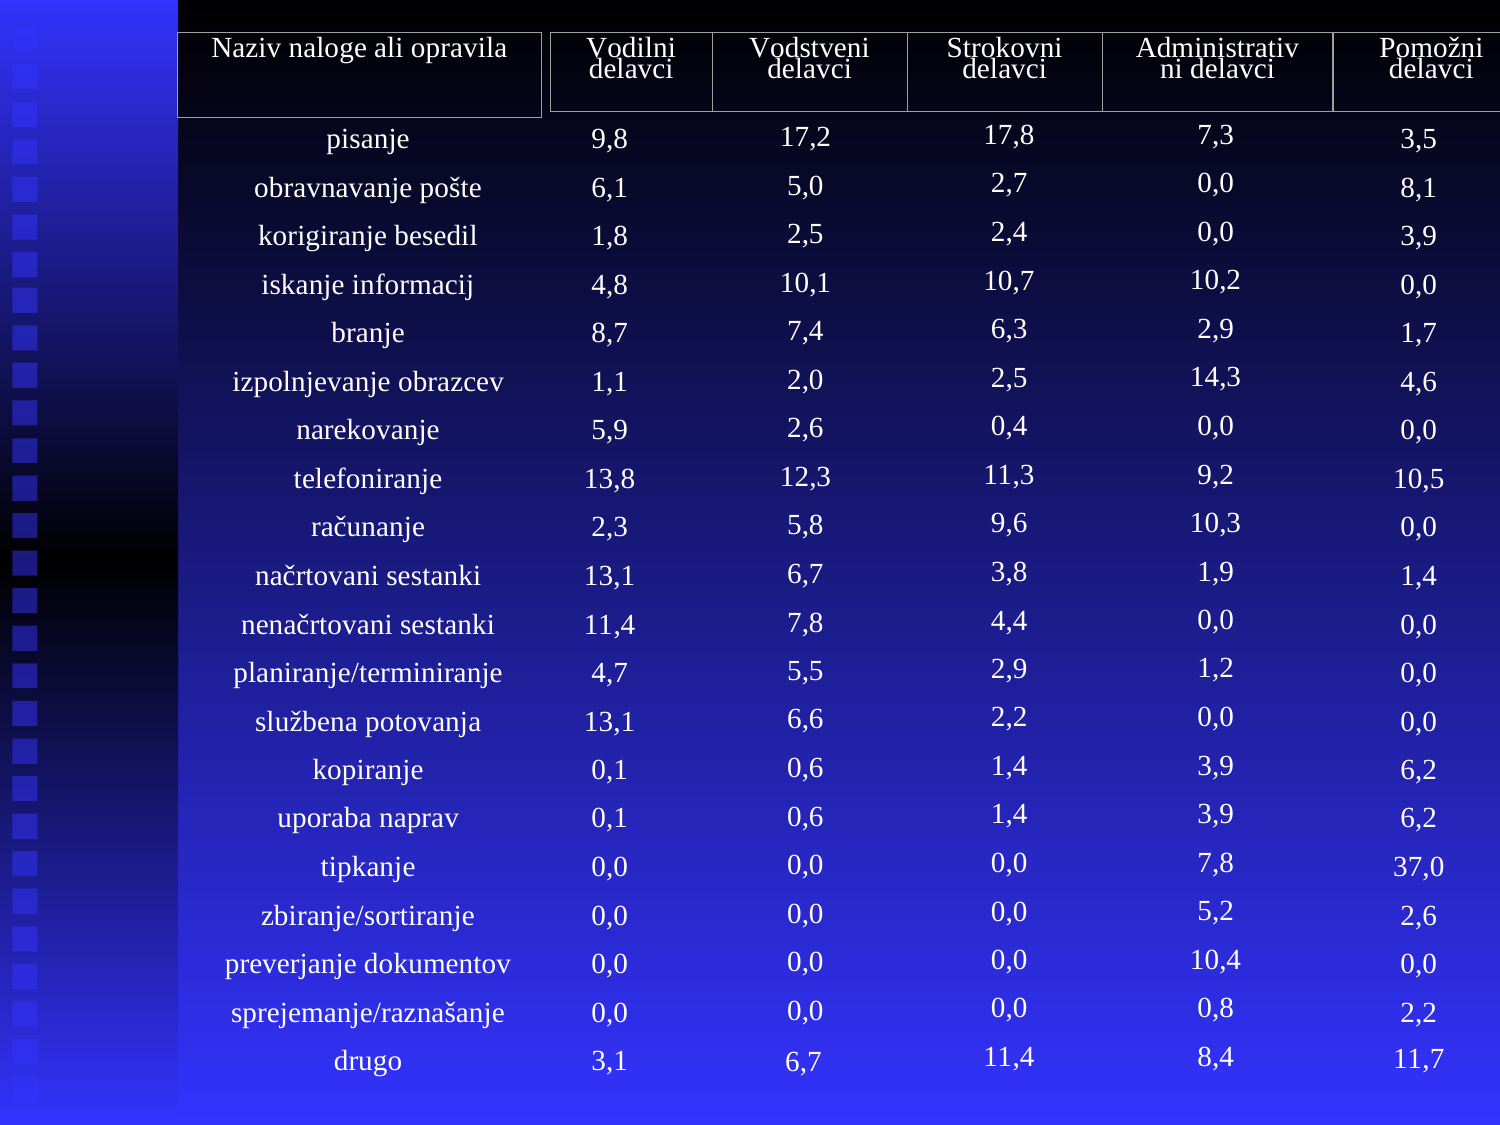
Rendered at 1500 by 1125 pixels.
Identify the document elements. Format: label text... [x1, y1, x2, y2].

text_box računanje [191, 512, 545, 560]
text_box 1,4 [927, 751, 1091, 799]
text_box 2,9 [927, 653, 1091, 702]
text_box izpolnjevanje obrazcev [191, 366, 545, 415]
text_box tipkanje [191, 852, 545, 900]
text_box 0,0 [927, 896, 1091, 945]
text_box 10,1 [724, 267, 887, 316]
text_box 2,6 [1337, 900, 1500, 949]
text_box Strokovni delavci [923, 33, 1087, 111]
text_box 0,0 [1097, 410, 1335, 459]
text_box korigiranje besedil [191, 221, 545, 269]
text_box 1,1 [545, 366, 675, 415]
text_box 17,8 [927, 120, 1091, 168]
text_box 6,1 [545, 172, 675, 221]
text_box 6,6 [724, 704, 887, 753]
text_box 11,4 [545, 609, 675, 657]
text_box 3,9 [1097, 799, 1335, 847]
text_box 14,3 [1097, 362, 1335, 410]
text_box 8,1 [1337, 172, 1500, 221]
text_box 0,1 [545, 755, 675, 803]
text_box 37,0 [1337, 852, 1500, 900]
text_box 11,7 [1337, 1044, 1500, 1093]
text_box 10,7 [927, 265, 1091, 313]
text_box 7,8 [724, 607, 887, 655]
text_box Pomožni delavci [1349, 33, 1500, 111]
text_box 0,0 [724, 849, 887, 898]
text_box 0,0 [1337, 512, 1500, 560]
text_box 17,2 [724, 122, 887, 170]
text_box 2,0 [724, 364, 887, 413]
text_box narekovanje [191, 415, 545, 464]
text_box 2,2 [927, 702, 1091, 751]
text_box 3,9 [1097, 750, 1335, 799]
text_box uporaba naprav [191, 803, 545, 852]
text_box 5,0 [724, 170, 887, 219]
text_box pisanje [191, 124, 545, 172]
text_box 1,4 [1337, 560, 1500, 609]
text_box 9,8 [545, 124, 675, 172]
text_box 9,2 [1097, 459, 1335, 507]
text_box sprejemanje/raznašanje [191, 997, 545, 1046]
text_box 0,0 [1337, 269, 1500, 318]
text_box 0,8 [1097, 993, 1335, 1041]
text_box 4,6 [1337, 366, 1500, 415]
text_box 0,0 [724, 947, 887, 995]
text_box planiranje/terminiranje [191, 657, 545, 706]
text_box nenačrtovani sestanki [191, 609, 545, 657]
text_box 0,0 [545, 997, 675, 1046]
text_box 11,4 [927, 1042, 1091, 1091]
text_box 0,0 [927, 993, 1091, 1042]
text_box 0,0 [724, 995, 887, 1045]
text_box 2,7 [927, 168, 1091, 217]
text_box načrtovani sestanki [191, 560, 545, 609]
text_box 0,0 [1097, 605, 1335, 653]
text_box 3,5 [1337, 124, 1500, 172]
text_box 9,6 [927, 508, 1091, 556]
text_box 0,0 [1337, 415, 1500, 464]
text_box 10,3 [1097, 507, 1335, 556]
text_box 0,6 [724, 801, 887, 849]
text_box 6,2 [1337, 803, 1500, 852]
text_box 1,9 [1097, 556, 1335, 605]
text_box 0,0 [1097, 702, 1335, 750]
text_box 4,4 [927, 605, 1091, 653]
text_box 13,8 [545, 464, 675, 512]
text_box 7,4 [724, 316, 887, 364]
text_box 3,1 [545, 1046, 675, 1095]
text_box 1,8 [545, 221, 675, 269]
text_box zbiranje/sortiranje [191, 900, 545, 949]
text_box 6,3 [927, 313, 1091, 362]
text_box 10,4 [1097, 944, 1335, 993]
text_box 0,0 [1337, 949, 1500, 997]
text_box 0,0 [545, 900, 675, 949]
text_box obravnavanje pošte [191, 172, 545, 221]
text_box 2,5 [927, 362, 1091, 411]
text_box 5,2 [1097, 896, 1335, 944]
text_box 2,4 [927, 217, 1091, 265]
text_box 2,9 [1097, 313, 1335, 362]
text_box 0,0 [1097, 168, 1335, 216]
text_box 7,3 [1097, 119, 1335, 168]
text_box 0,0 [545, 949, 675, 997]
text_box 6,2 [1337, 755, 1500, 803]
text_box 0,4 [927, 411, 1091, 459]
text_box 3,9 [1337, 221, 1500, 269]
text_box 6,7 [724, 558, 887, 607]
text_box 5,5 [724, 655, 887, 704]
text_box Vodilni delavci [566, 33, 696, 111]
text_box 8,7 [545, 318, 675, 366]
text_box 4,8 [545, 269, 675, 318]
text_box 0,0 [545, 852, 675, 900]
text_box 0,0 [1337, 657, 1500, 706]
text_box 12,3 [724, 461, 887, 510]
text_box 5,8 [724, 510, 887, 558]
text_box 10,2 [1097, 265, 1335, 313]
text_box Vodstveni delavci [728, 33, 891, 111]
text_box 0,0 [927, 945, 1091, 993]
text_box 1,4 [927, 799, 1091, 847]
text_box Naziv naloge ali opravila [192, 33, 527, 117]
text_box 11,3 [927, 459, 1091, 508]
text_box 6,7 [722, 1046, 885, 1096]
text_box 0,0 [1097, 216, 1335, 265]
text_box iskanje informacij [191, 269, 545, 318]
text_box 0,0 [724, 898, 887, 947]
text_box 8,4 [1097, 1041, 1335, 1091]
text_box 0,6 [724, 753, 887, 801]
text_box 4,7 [545, 657, 675, 706]
text_box 13,1 [545, 560, 675, 609]
text_box Administrativni delavci [1116, 33, 1319, 111]
text_box preverjanje dokumentov [191, 949, 545, 997]
text_box 1,7 [1337, 318, 1500, 366]
text_box 2,2 [1337, 997, 1500, 1044]
text_box 2,6 [724, 413, 887, 461]
text_box 5,9 [545, 415, 675, 464]
text_box 7,8 [1097, 847, 1335, 896]
text_box 10,5 [1337, 464, 1500, 512]
text_box kopiranje [191, 755, 545, 803]
text_box 0,1 [545, 803, 675, 852]
text_box 2,5 [724, 219, 887, 267]
text_box 13,1 [545, 706, 675, 755]
text_box službena potovanja [191, 706, 545, 755]
text_box 0,0 [927, 847, 1091, 896]
text_box 3,8 [927, 556, 1091, 605]
text_box 0,0 [1337, 706, 1500, 755]
text_box drugo [191, 1046, 545, 1095]
text_box 1,2 [1097, 653, 1335, 702]
text_box branje [191, 318, 545, 366]
text_box telefoniranje [191, 464, 545, 512]
text_box 2,3 [545, 512, 675, 560]
text_box 0,0 [1337, 609, 1500, 657]
